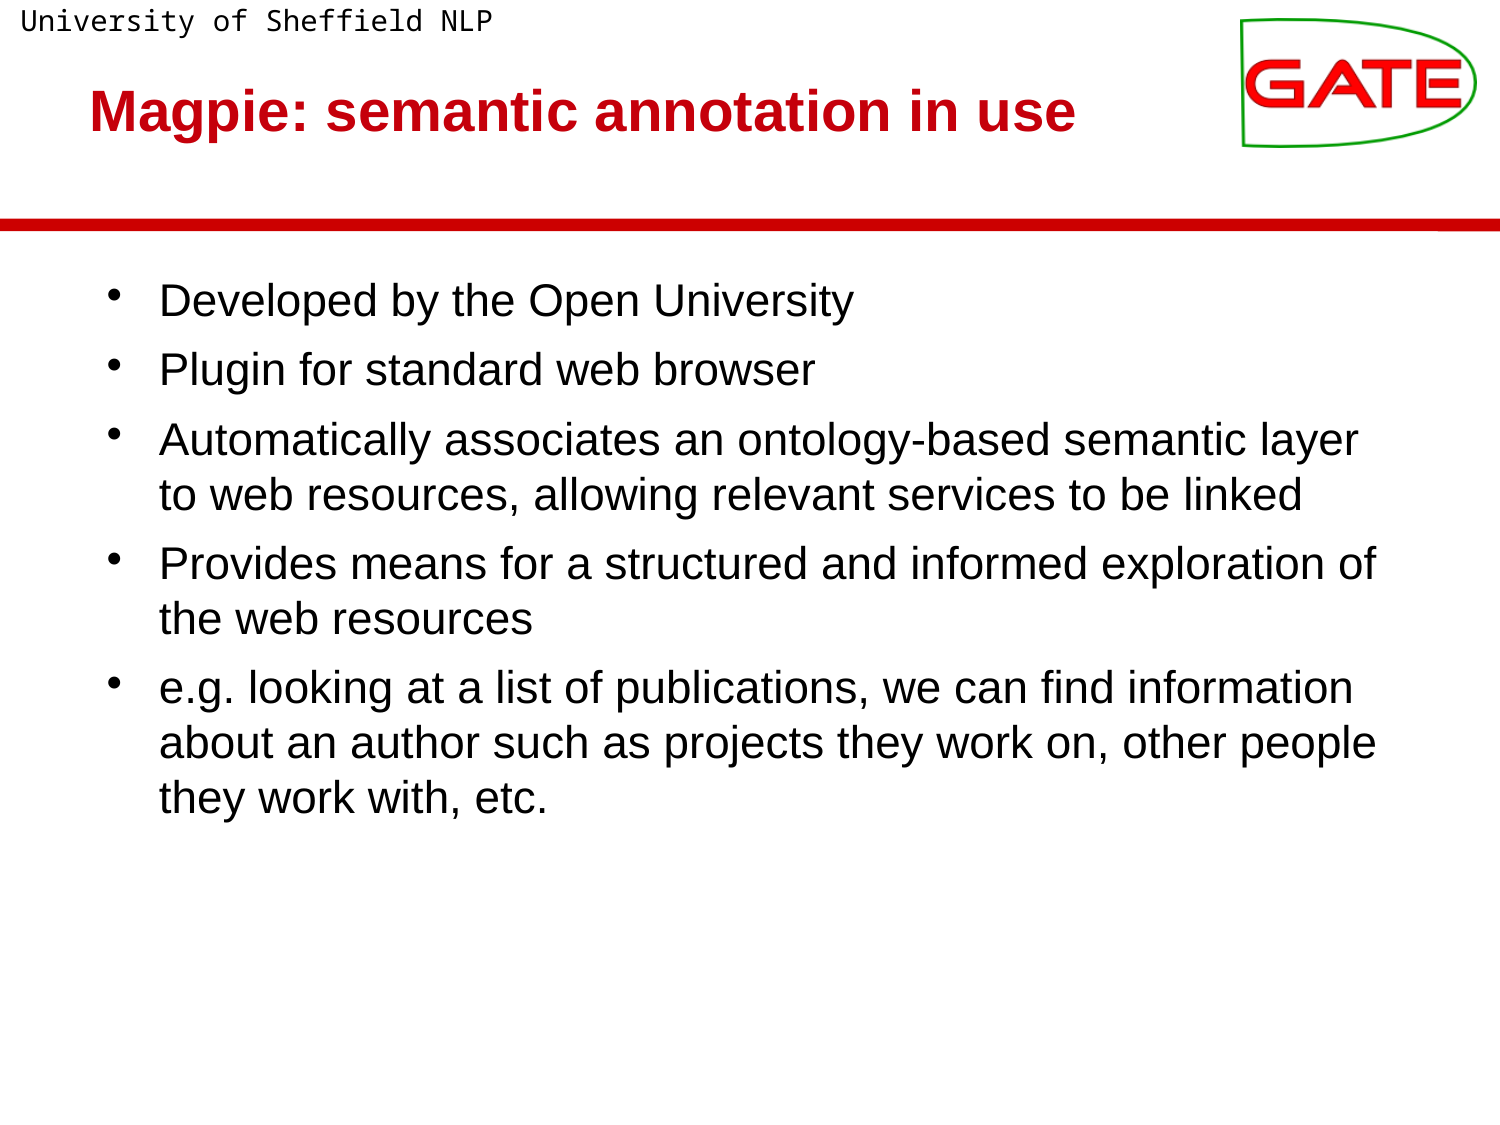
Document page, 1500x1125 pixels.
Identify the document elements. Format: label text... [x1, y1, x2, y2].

picture [1425, 18, 1477, 148]
text_box Developed by the Open University Plugin for standard web browser Automatically associates an ontology-based semantic layer to web resources, allowing relevant services to be linked Provides means for a structured and informed exploration of the web resources e.g. looking at a list of publications, we can find information about an author such as projects they work on, other people they work with, etc. [74, 262, 1425, 1045]
title Magpie: semantic annotation in use [74, 13, 1425, 202]
